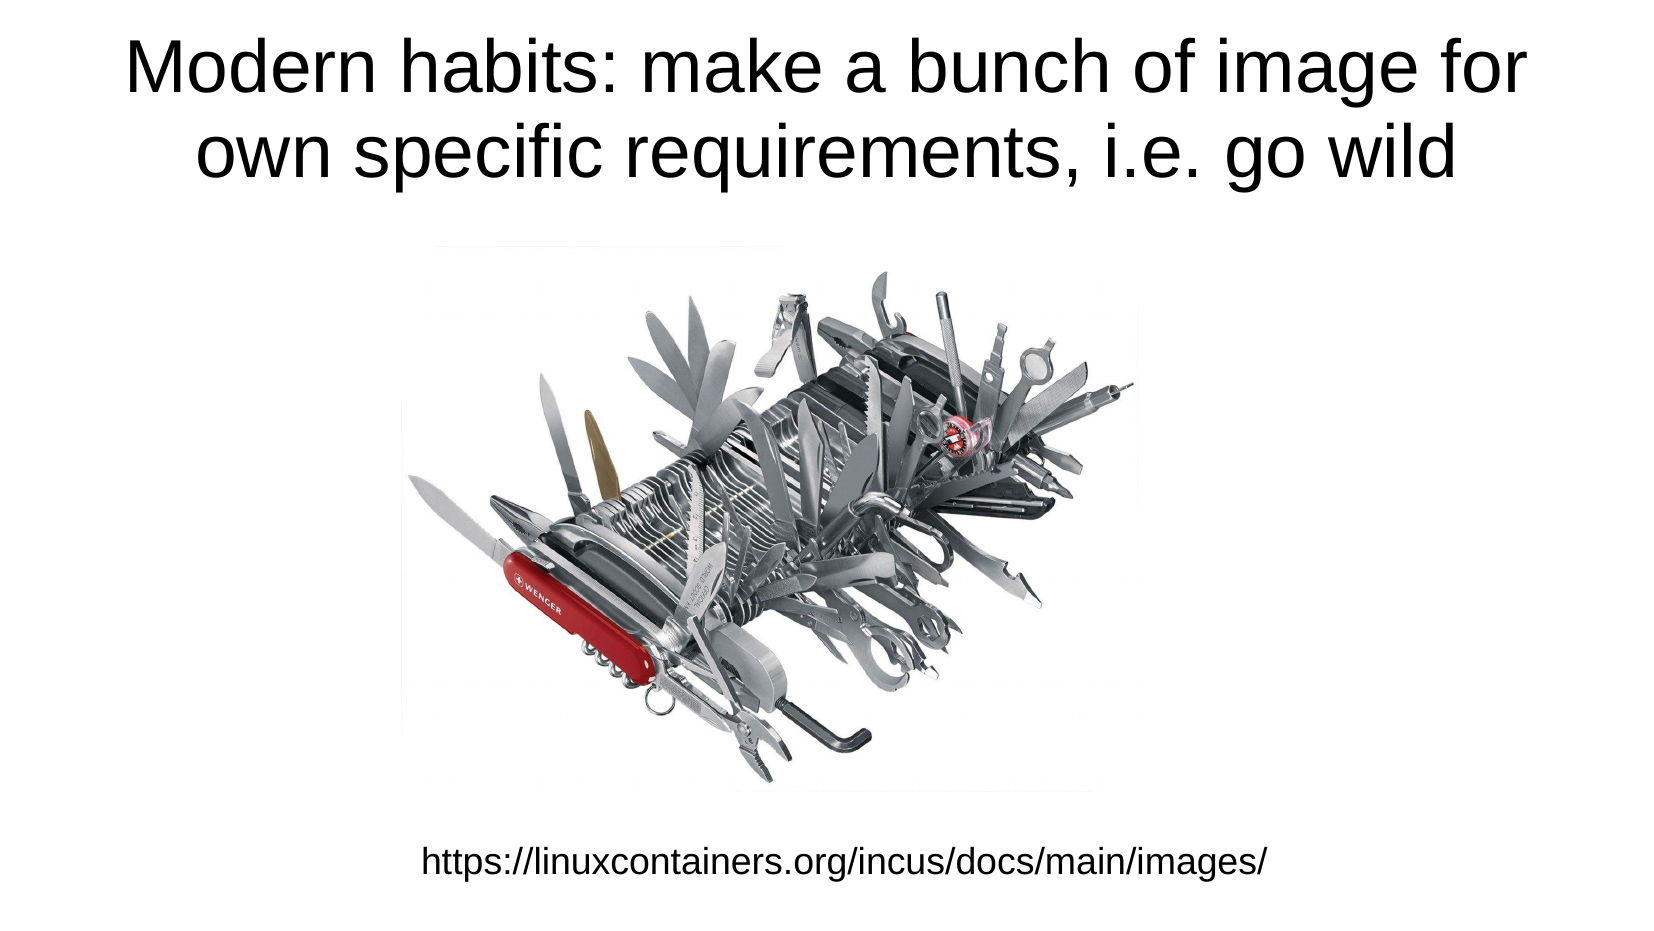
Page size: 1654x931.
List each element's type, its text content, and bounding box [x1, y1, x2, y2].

text_box https://linuxcontainers.org/incus/docs/main/images/ [395, 832, 1288, 892]
picture [401, 246, 1139, 792]
title Modern habits: make a bunch of image for own specific requirements, i.e. go wild [82, 24, 1571, 193]
